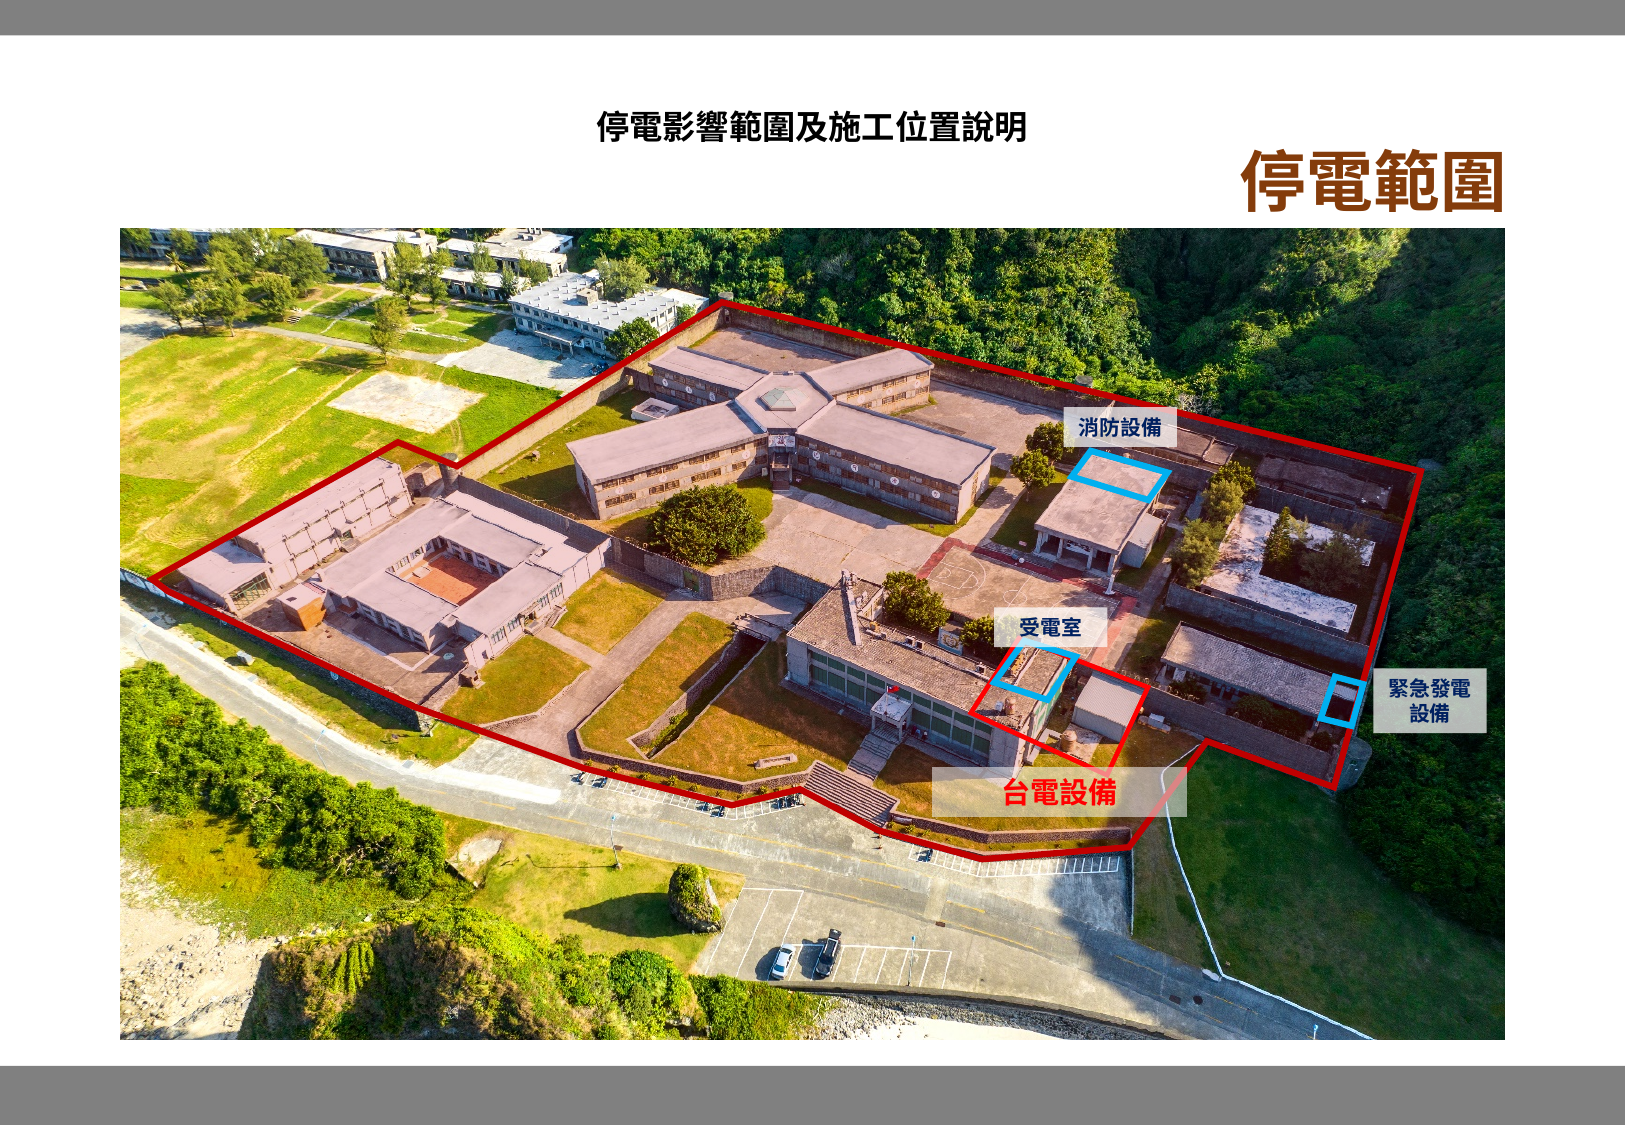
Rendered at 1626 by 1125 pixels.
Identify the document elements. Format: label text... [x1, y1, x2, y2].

text_box [1001, 648, 1069, 695]
text_box 台電設備 [932, 767, 1187, 817]
text_box [975, 663, 1144, 767]
text_box [1326, 681, 1358, 721]
picture [120, 228, 1505, 1040]
text_box [0, 0, 1625, 36]
text_box 停電影響範圍及施工位置說明 [119, 80, 1505, 152]
text_box 消防設備 [1063, 407, 1177, 447]
text_box 緊急發電設備 [1373, 668, 1487, 734]
text_box 受電室 [994, 607, 1108, 648]
text_box [0, 1065, 1625, 1125]
text_box [151, 302, 1421, 860]
text_box [1078, 455, 1161, 496]
text_box 停電範圍 [1222, 132, 1525, 228]
